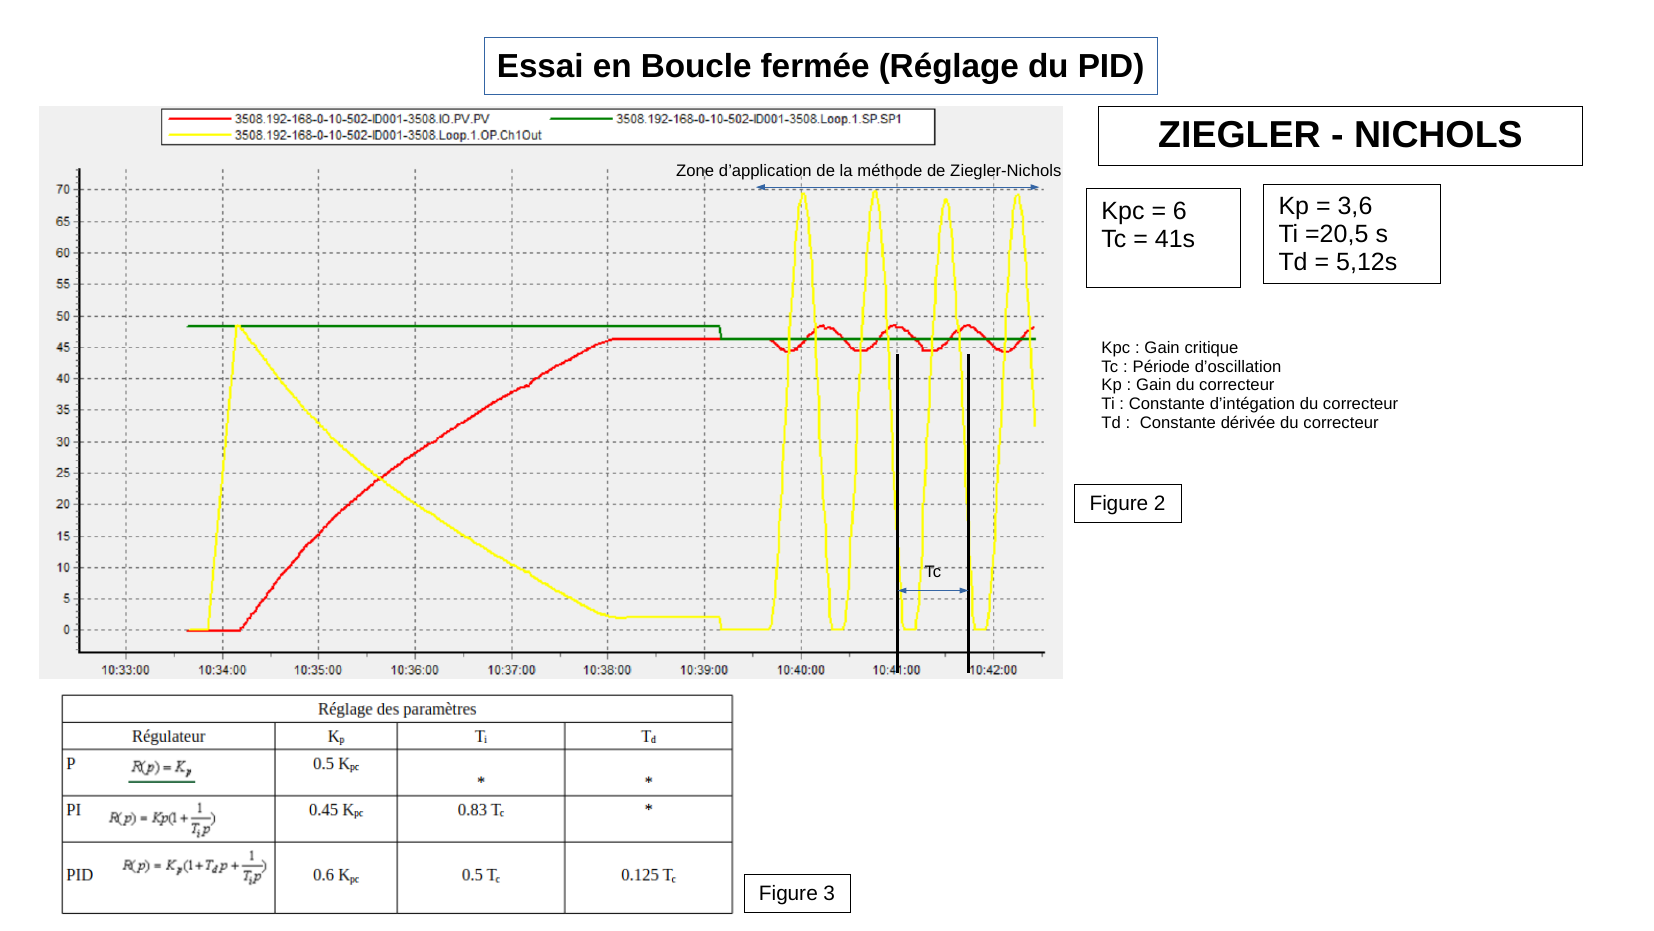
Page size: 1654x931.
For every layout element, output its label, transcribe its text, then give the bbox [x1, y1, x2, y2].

text_box Kpc : Gain critique Tc : Période d’oscillation Kp : Gain du correcteur Ti : Constante d’intégation du correcteur Td : Constante dérivée du correcteur [1086, 330, 1430, 440]
text_box Kp = 3,6 Ti =20,5 s Td = 5,12s [1263, 184, 1441, 284]
text_box Kpc = 6 Tc = 41s [1086, 188, 1241, 288]
text_box ZIEGLER - NICHOLS [1098, 106, 1583, 166]
text_box Tc [899, 555, 967, 589]
text_box Figure 2 [1074, 484, 1182, 523]
title Essai en Boucle fermée (Réglage du PID) [484, 37, 1158, 95]
text_box Figure 3 [744, 874, 851, 913]
picture [45, 680, 768, 931]
text_box Zone d’application de la méthode de Ziegler-Nichols [661, 153, 1087, 188]
picture [39, 106, 1063, 679]
